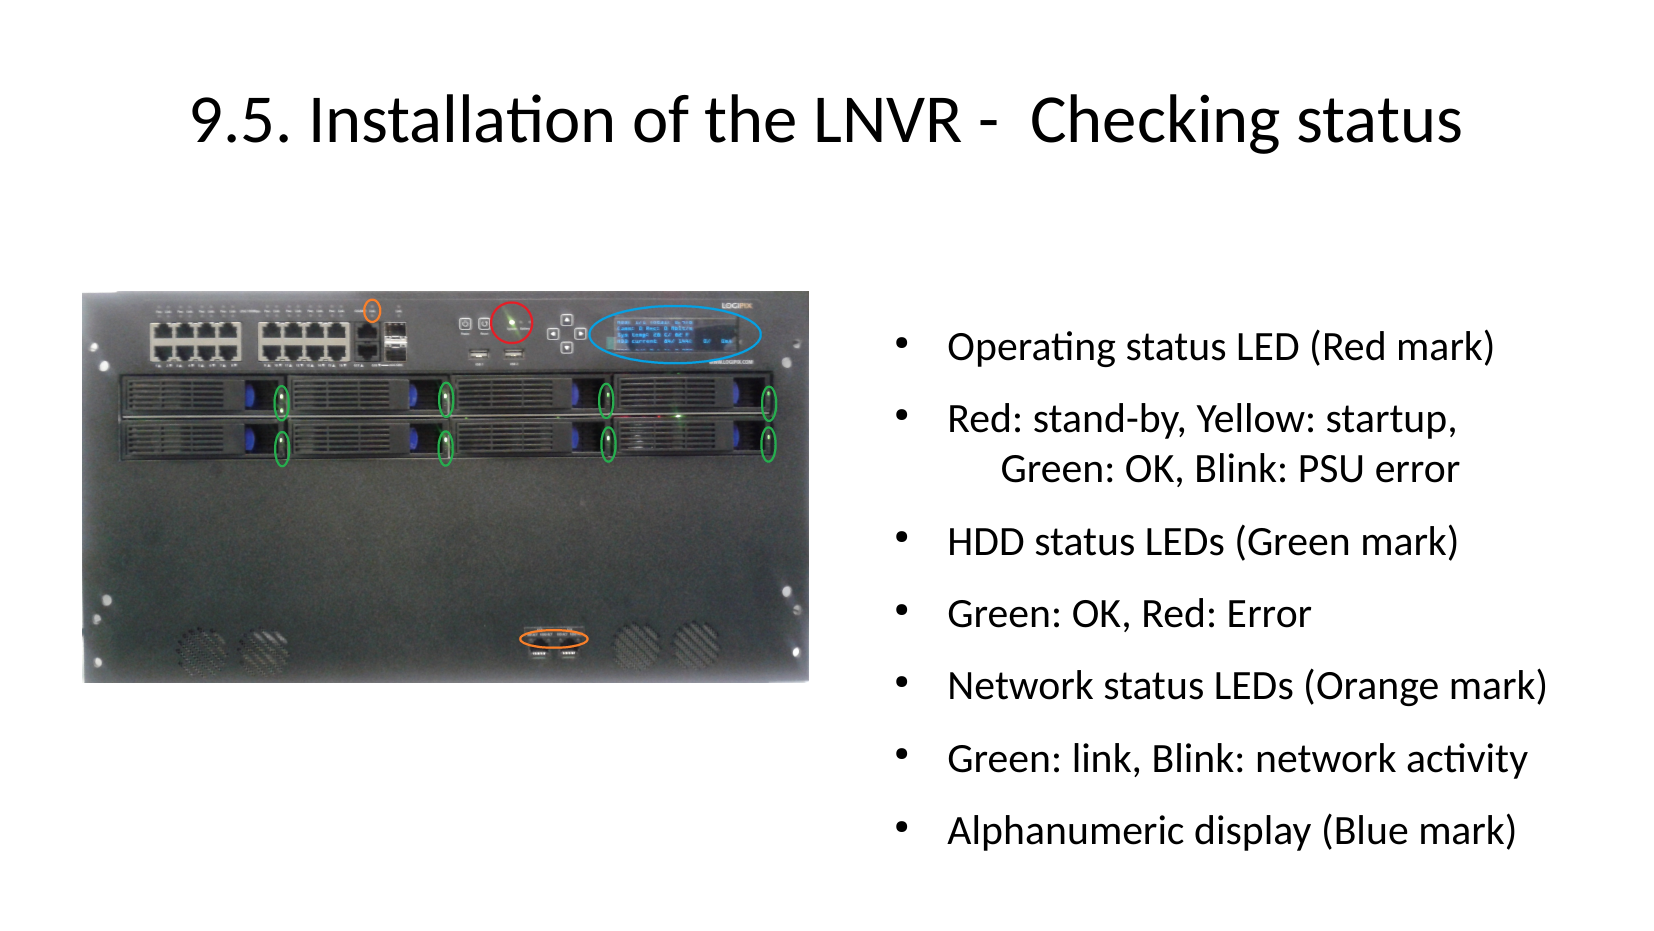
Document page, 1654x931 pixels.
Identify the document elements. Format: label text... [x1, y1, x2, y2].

title 9.5. Installation of the LNVR - Checking status [82, 73, 1571, 157]
list Operating status LED (Red mark) Red: stand-by, Yellow: startup, Green: OK, Blink: PSU error HDD status LEDs (Green mark) Green: OK, Red: Error Network status LEDs (Orange mark) Green: link, Blink: network activity Alphanumeric display (Blue mark) [858, 318, 1586, 859]
picture [82, 291, 809, 683]
